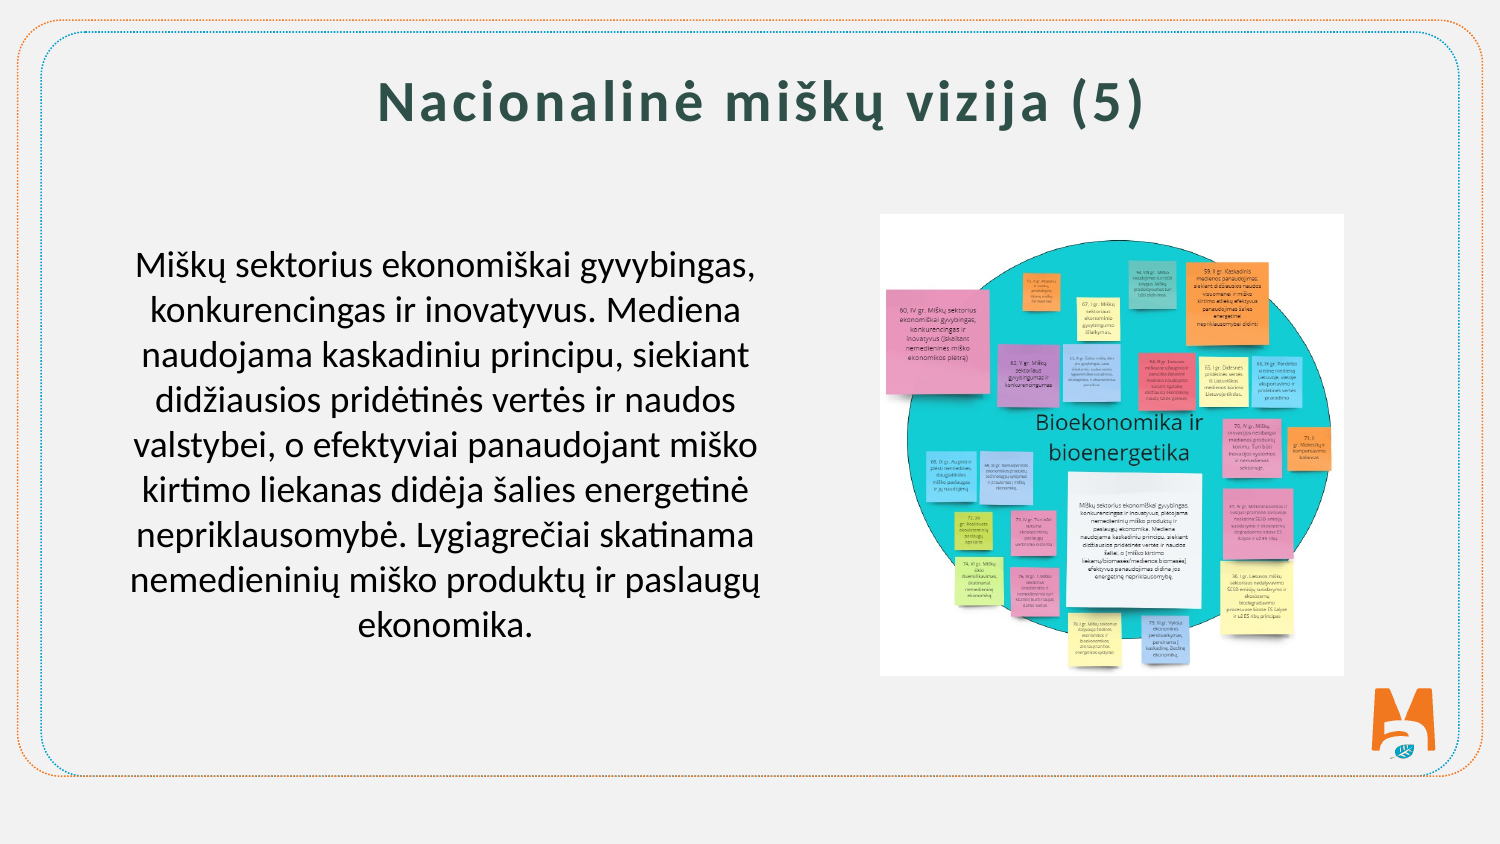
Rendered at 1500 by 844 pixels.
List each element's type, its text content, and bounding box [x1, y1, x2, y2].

text_box Nacionalinė miškų vizija (5) [77, 56, 1447, 141]
text_box Miškų sektorius ekonomiškai gyvybingas, konkurencingas ir inovatyvus. Mediena naudojama kaskadiniu principu, siekiant didžiausios pridėtinės vertės ir naudos valstybei, o efektyviai panaudojant miško kirtimo liekanas didėja šalies energetinė nepriklausomybė. Lygiagrečiai skatinama nemedieninių miško produktų ir paslaugų ekonomika. [79, 232, 812, 657]
picture [879, 214, 1344, 676]
